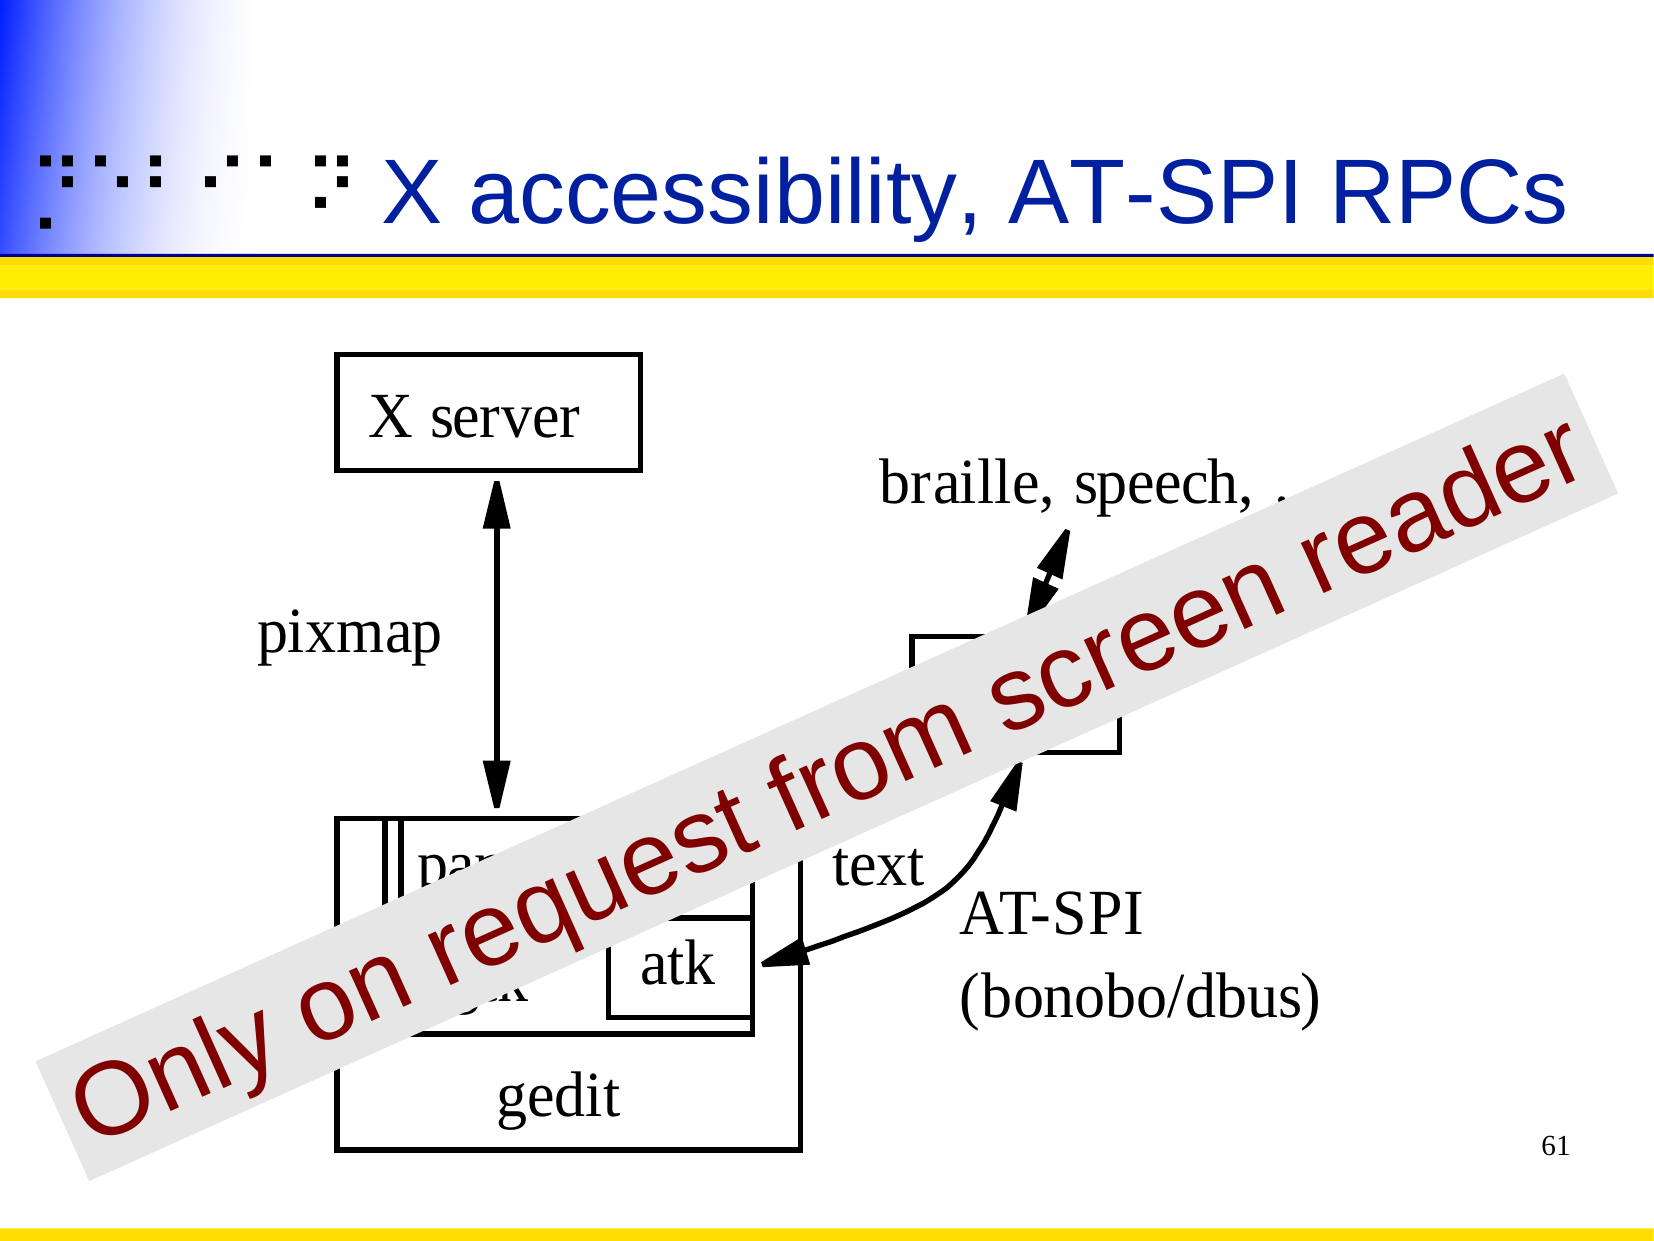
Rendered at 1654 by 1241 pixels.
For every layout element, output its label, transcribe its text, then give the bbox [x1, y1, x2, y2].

picture [234, 332, 1419, 971]
text_box Only on request from screen reader [35, 373, 1618, 1182]
title X accessibility, AT-SPI RPCs [372, 126, 1571, 257]
picture [234, 584, 1419, 1173]
